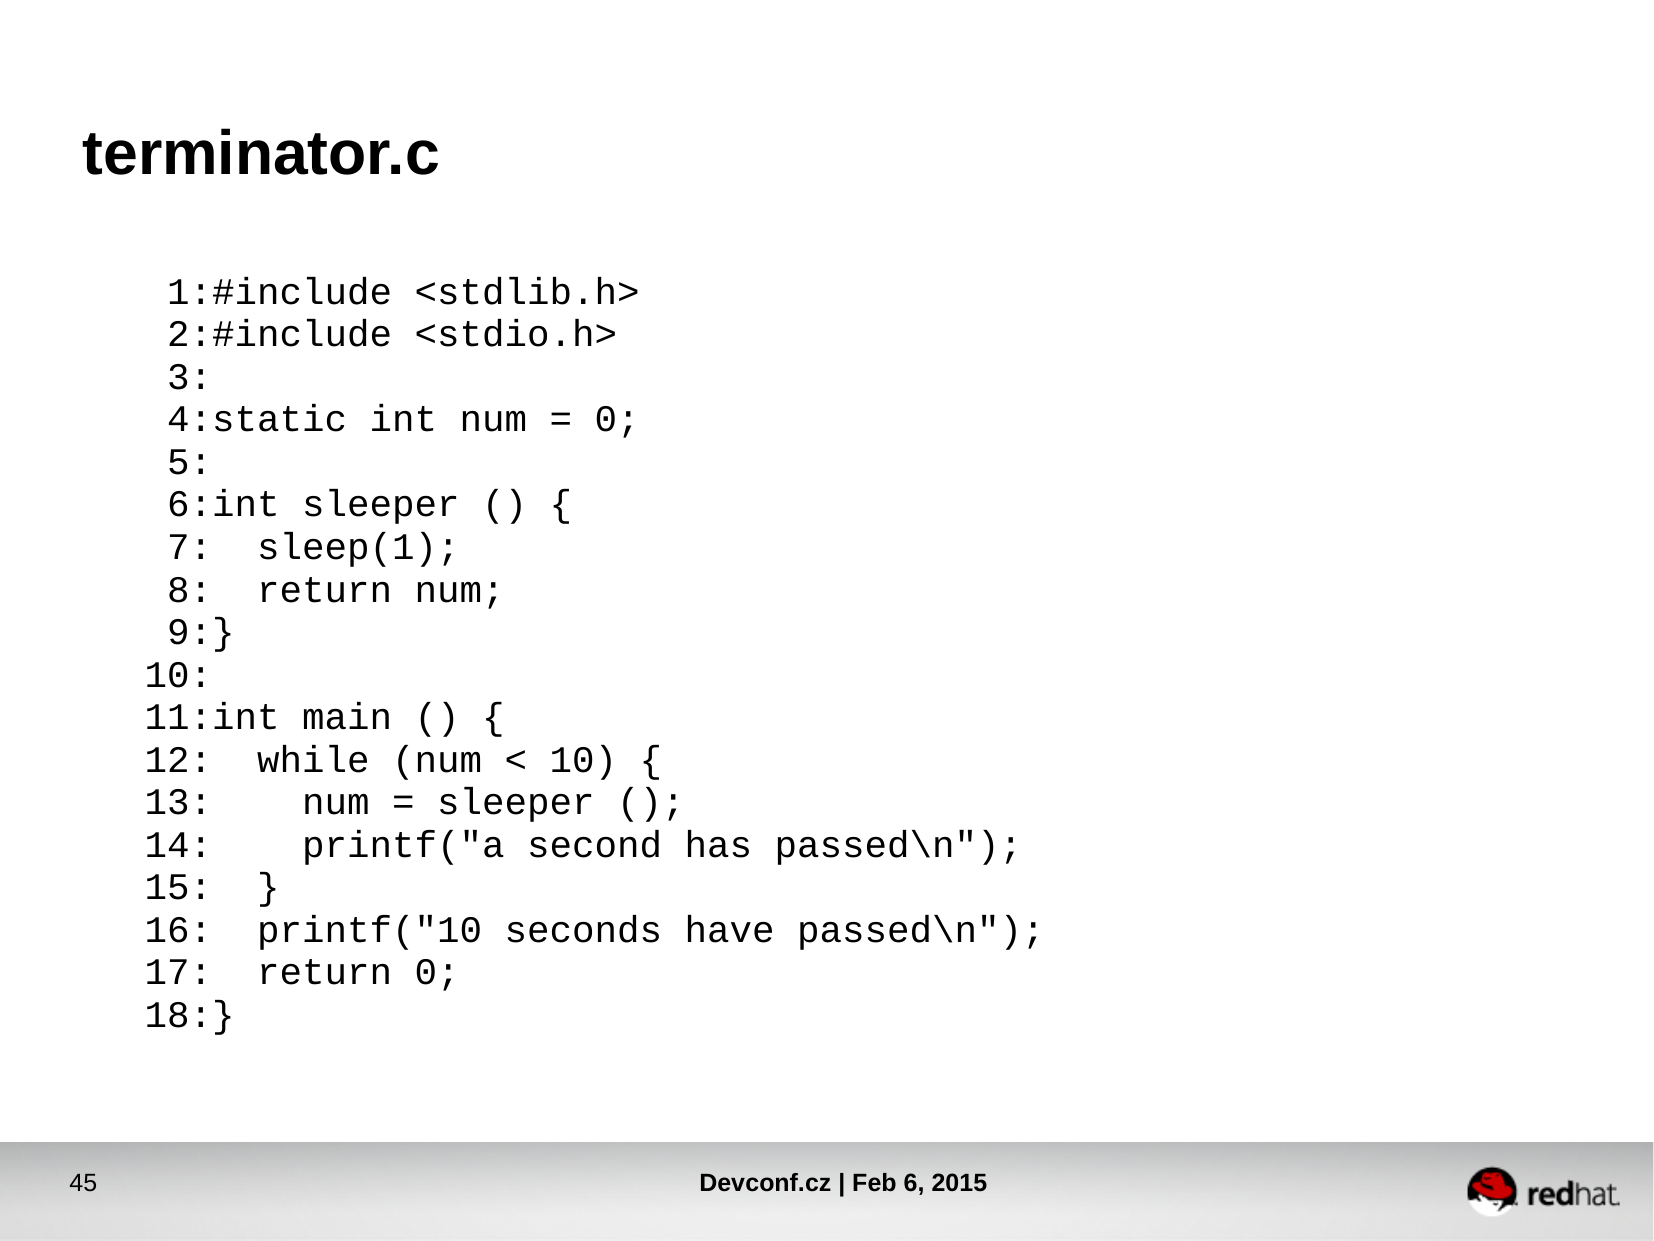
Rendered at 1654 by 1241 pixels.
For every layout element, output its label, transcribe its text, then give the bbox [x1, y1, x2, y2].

picture [0, 1142, 1654, 1241]
text_box 1:#include <stdlib.h> 2:#include <stdio.h> 3: 4:static int num = 0; 5: 6:int sleeper () { 7: sleep(1); 8: return num; 9:} 10: 11:int main () { 12: while (num < 10) { 13: num = sleeper (); 14: printf("a second has passed\n"); 15: } 16: printf("10 seconds have passed\n"); 17: return 0; 18:} [129, 265, 1501, 1131]
title terminator.c [82, 49, 1571, 257]
